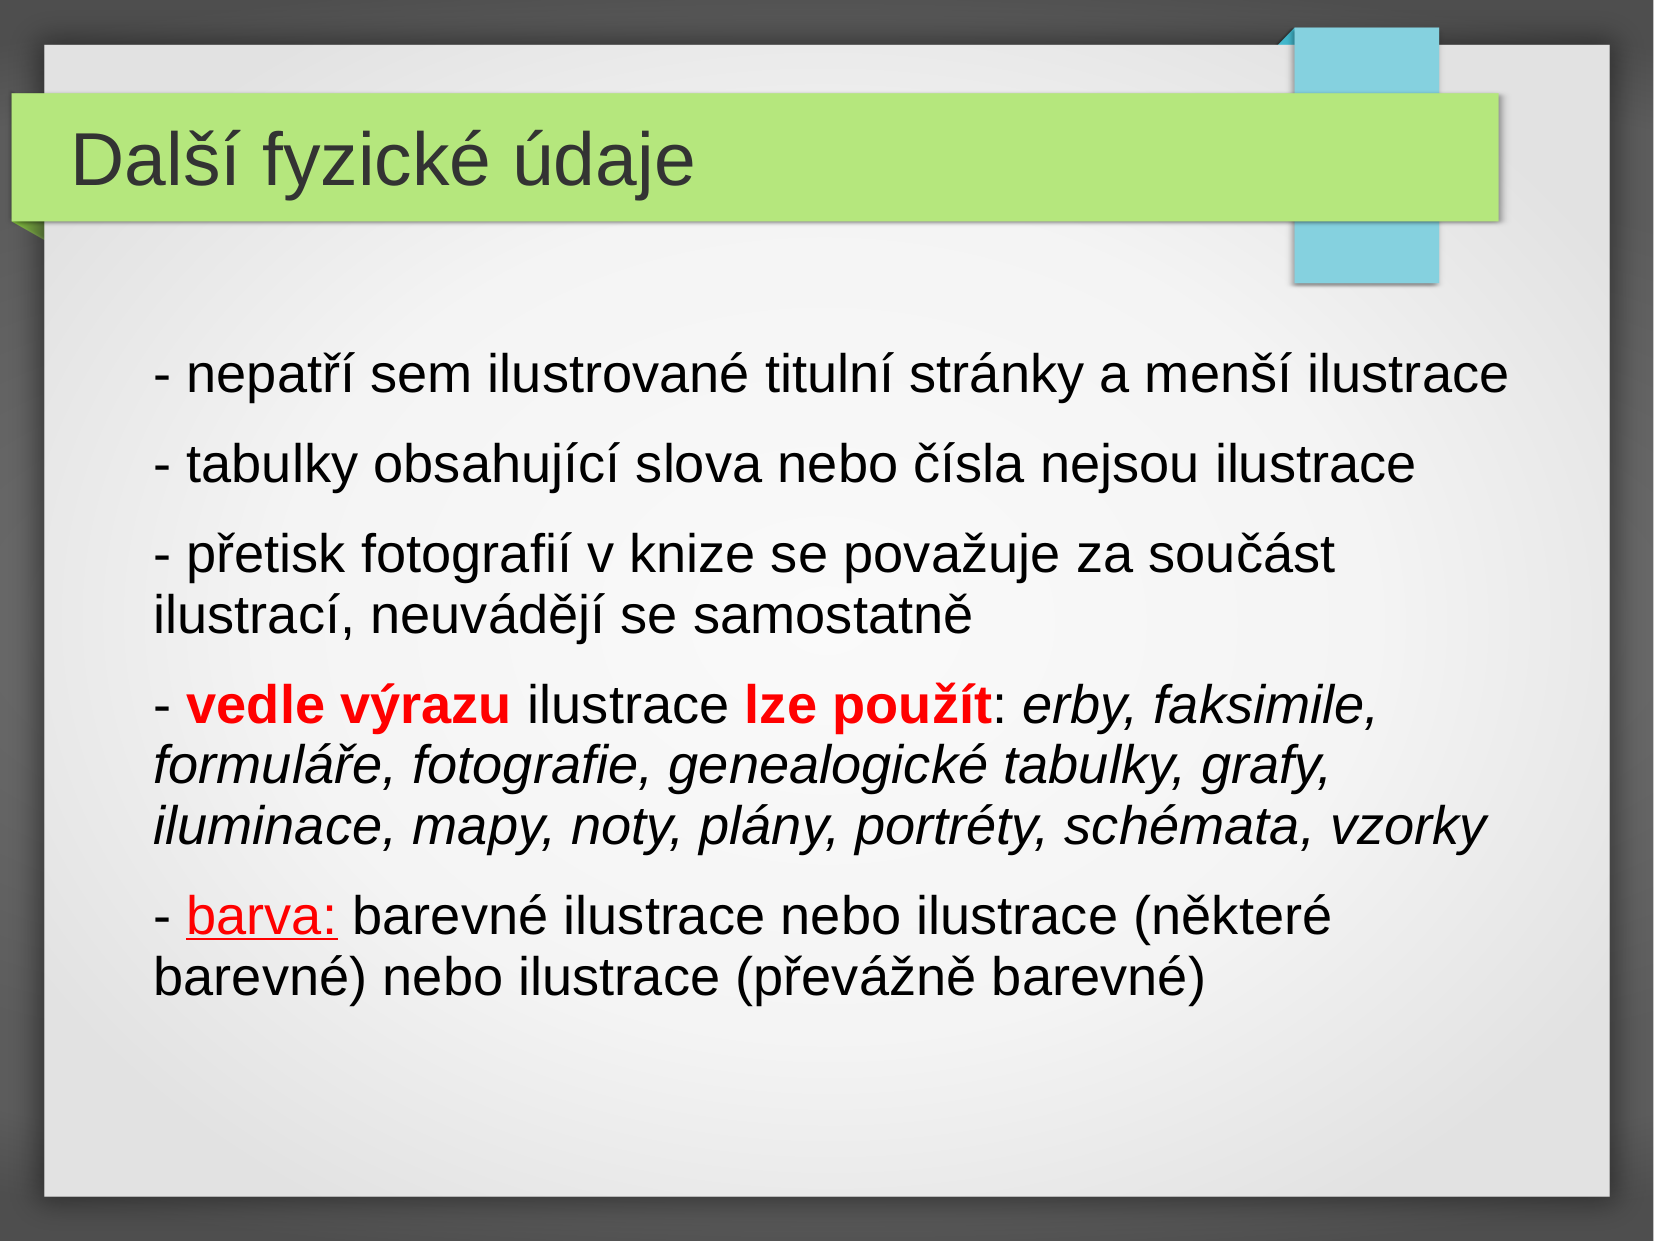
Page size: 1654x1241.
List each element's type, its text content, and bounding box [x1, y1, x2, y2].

list - nepatří sem ilustrované titulní stránky a menší ilustrace - tabulky obsahující slova nebo čísla nejsou ilustrace - přetisk fotografií v knize se považuje za součást ilustrací, neuvádějí se samostatně - vedle výrazu ilustrace lze použít: erby, faksimile, formuláře, fotografie, genealogické tabulky, grafy, iluminace, mapy, noty, plány, portréty, schémata, vzorky - barva: barevné ilustrace nebo ilustrace (některé barevné) nebo ilustrace (převážně barevné) [82, 343, 1538, 1063]
picture [0, 0, 1654, 1241]
title Další fyzické údaje [70, 106, 1229, 213]
